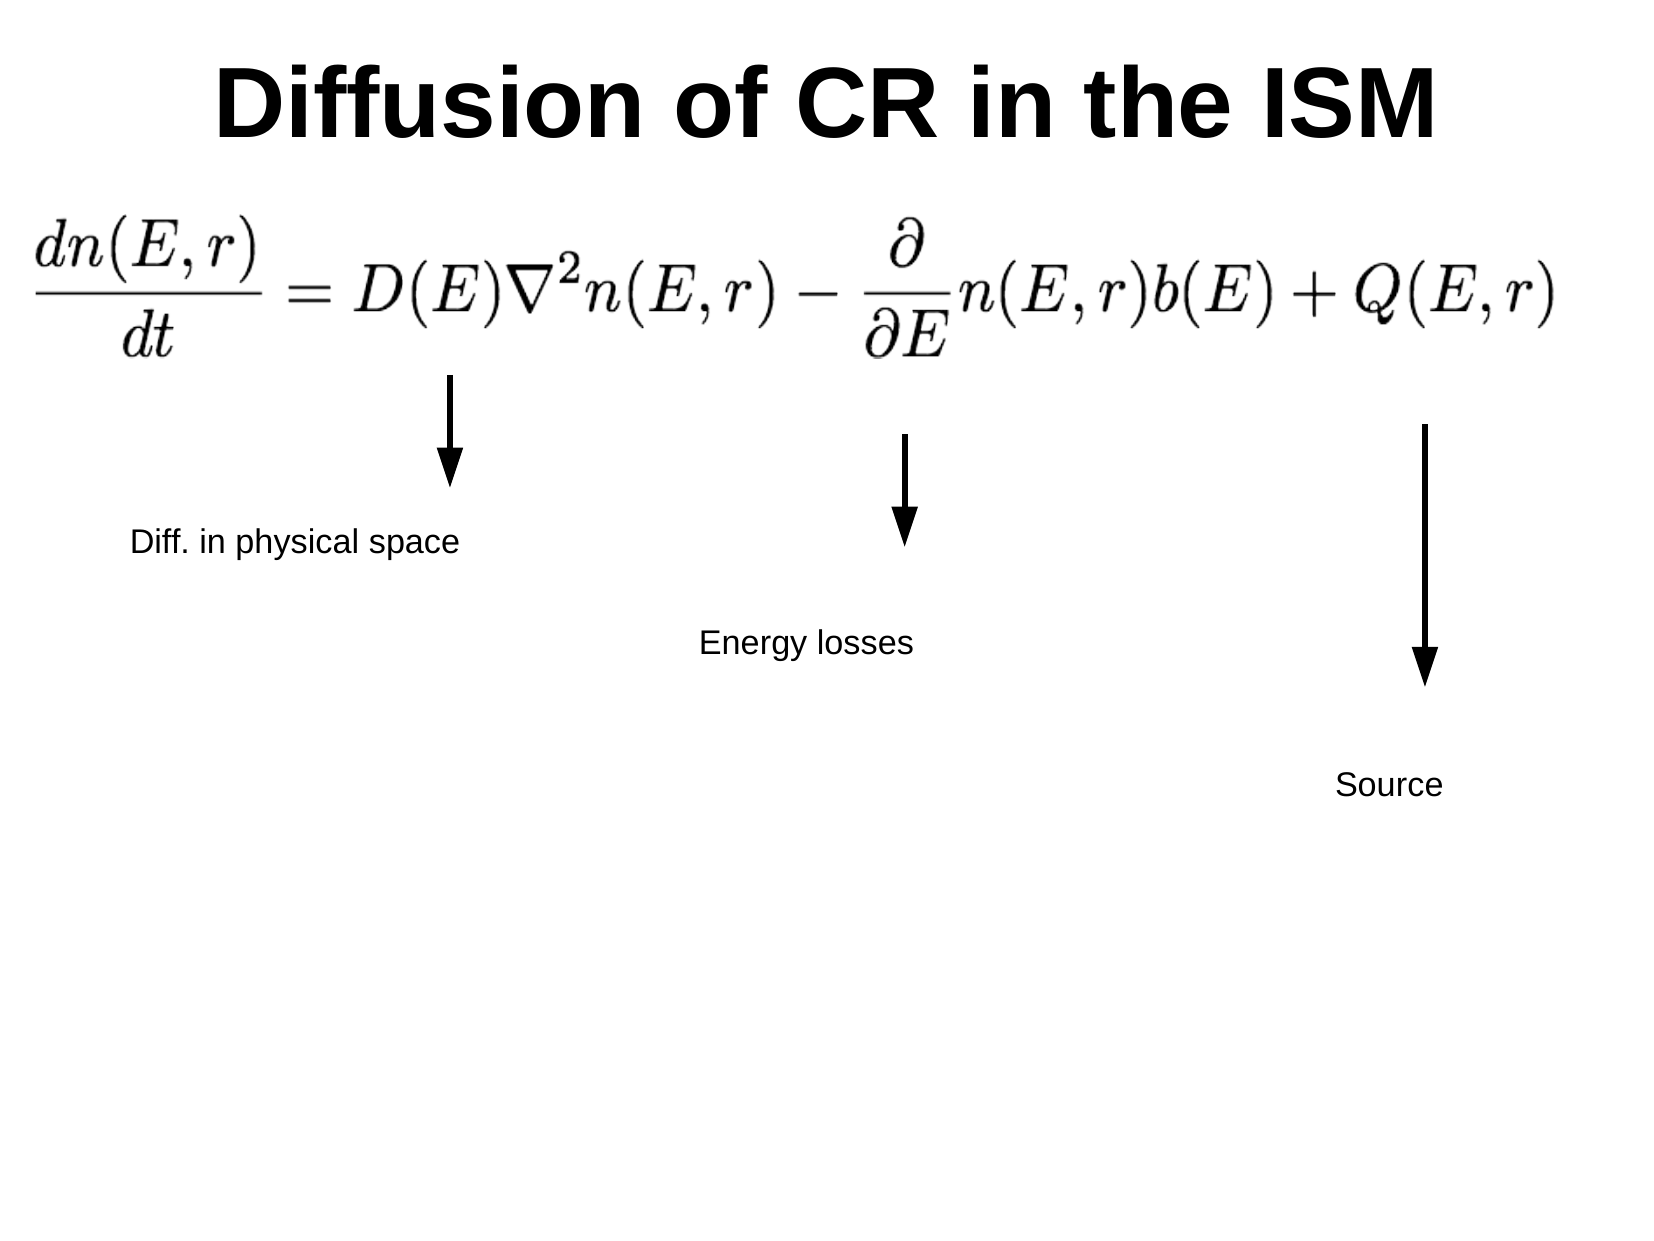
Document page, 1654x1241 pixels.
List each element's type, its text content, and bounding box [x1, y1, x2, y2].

title Diffusion of CR in the ISM [0, 27, 1654, 179]
text_box Diff. in physical space [115, 514, 506, 574]
text_box Energy losses [674, 615, 1106, 675]
text_box Source [1206, 757, 1637, 816]
picture [34, 214, 1556, 359]
